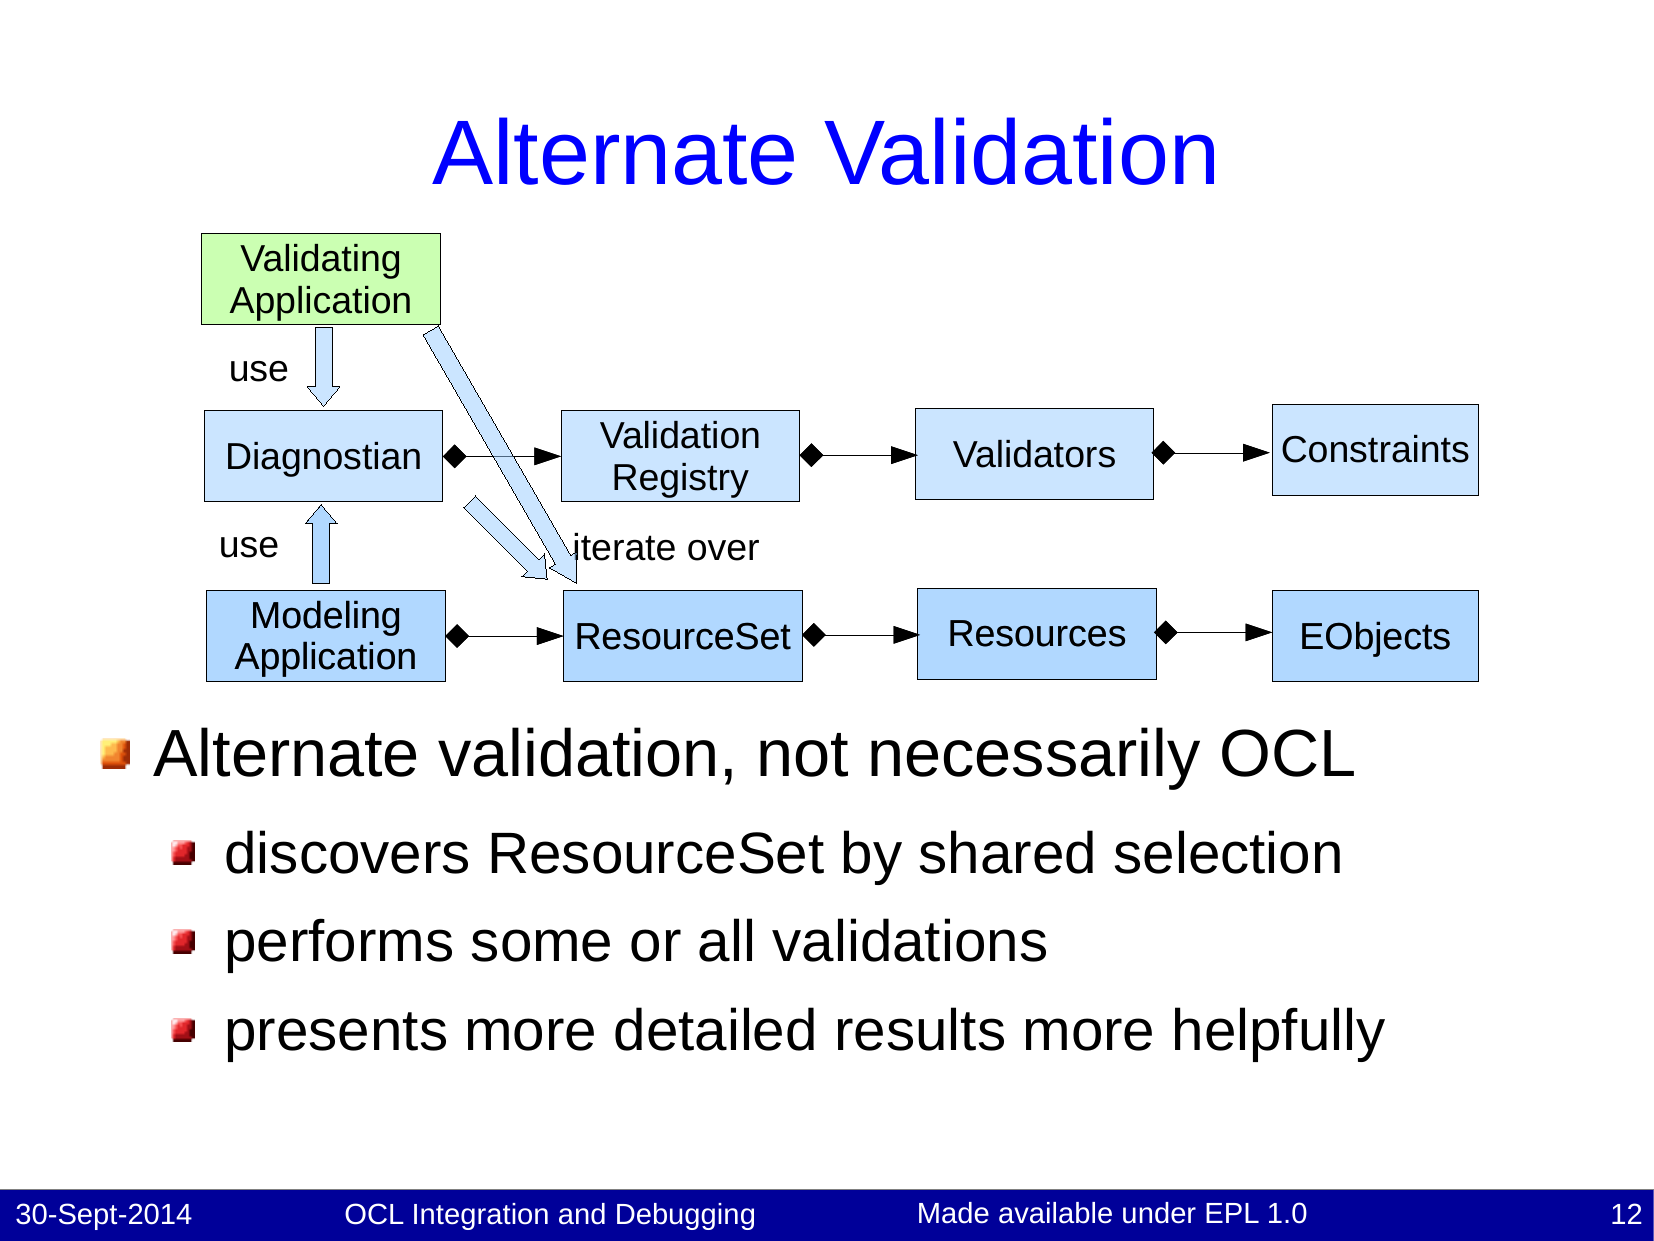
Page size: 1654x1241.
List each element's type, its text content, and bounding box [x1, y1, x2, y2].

text_box Validation Registry [561, 410, 800, 502]
text_box Diagnostian [204, 410, 443, 502]
text_box Modeling Application [206, 590, 446, 682]
text_box [463, 495, 548, 580]
title Alternate Validation [82, 49, 1571, 257]
list Alternate validation, not necessarily OCL discovers ResourceSet by shared selection performs some or all validations presents more detailed results more helpfully [82, 716, 1571, 1161]
text_box use [204, 516, 295, 574]
text_box iterate over [557, 518, 775, 576]
text_box [305, 504, 338, 584]
text_box ResourceSet [563, 590, 803, 682]
text_box Validating Application [201, 233, 441, 325]
text_box [423, 325, 578, 584]
text_box Validators [915, 408, 1154, 500]
text_box [307, 327, 340, 407]
text_box Constraints [1272, 404, 1479, 496]
text_box EObjects [1272, 590, 1479, 682]
text_box Resources [917, 588, 1157, 680]
text_box use [214, 339, 304, 397]
